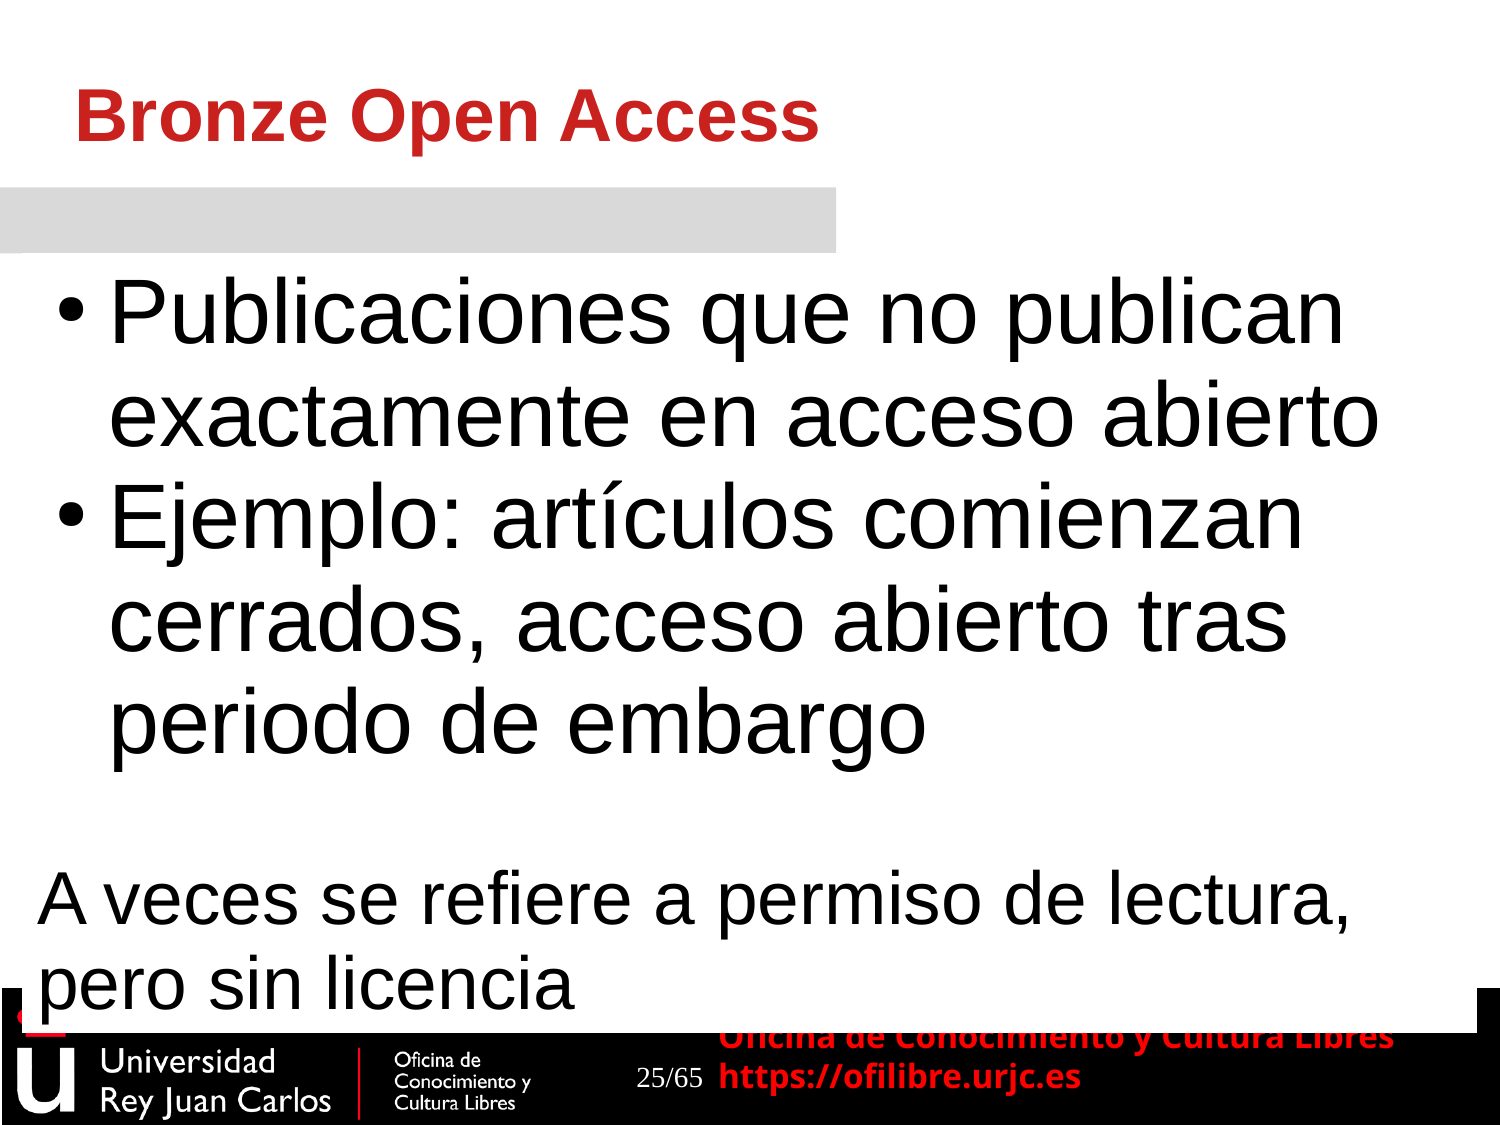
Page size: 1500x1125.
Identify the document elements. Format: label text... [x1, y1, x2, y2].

picture [17, 994, 531, 1120]
title [75, 7, 1425, 196]
text_box Publicaciones que no publican exactamente en acceso abierto Ejemplo: artículos comienzan cerrados, acceso abierto tras periodo de embargo A veces se refiere a permiso de lectura, pero sin licencia [22, 253, 1477, 1033]
text_box Bronze Open Access [60, 66, 991, 249]
